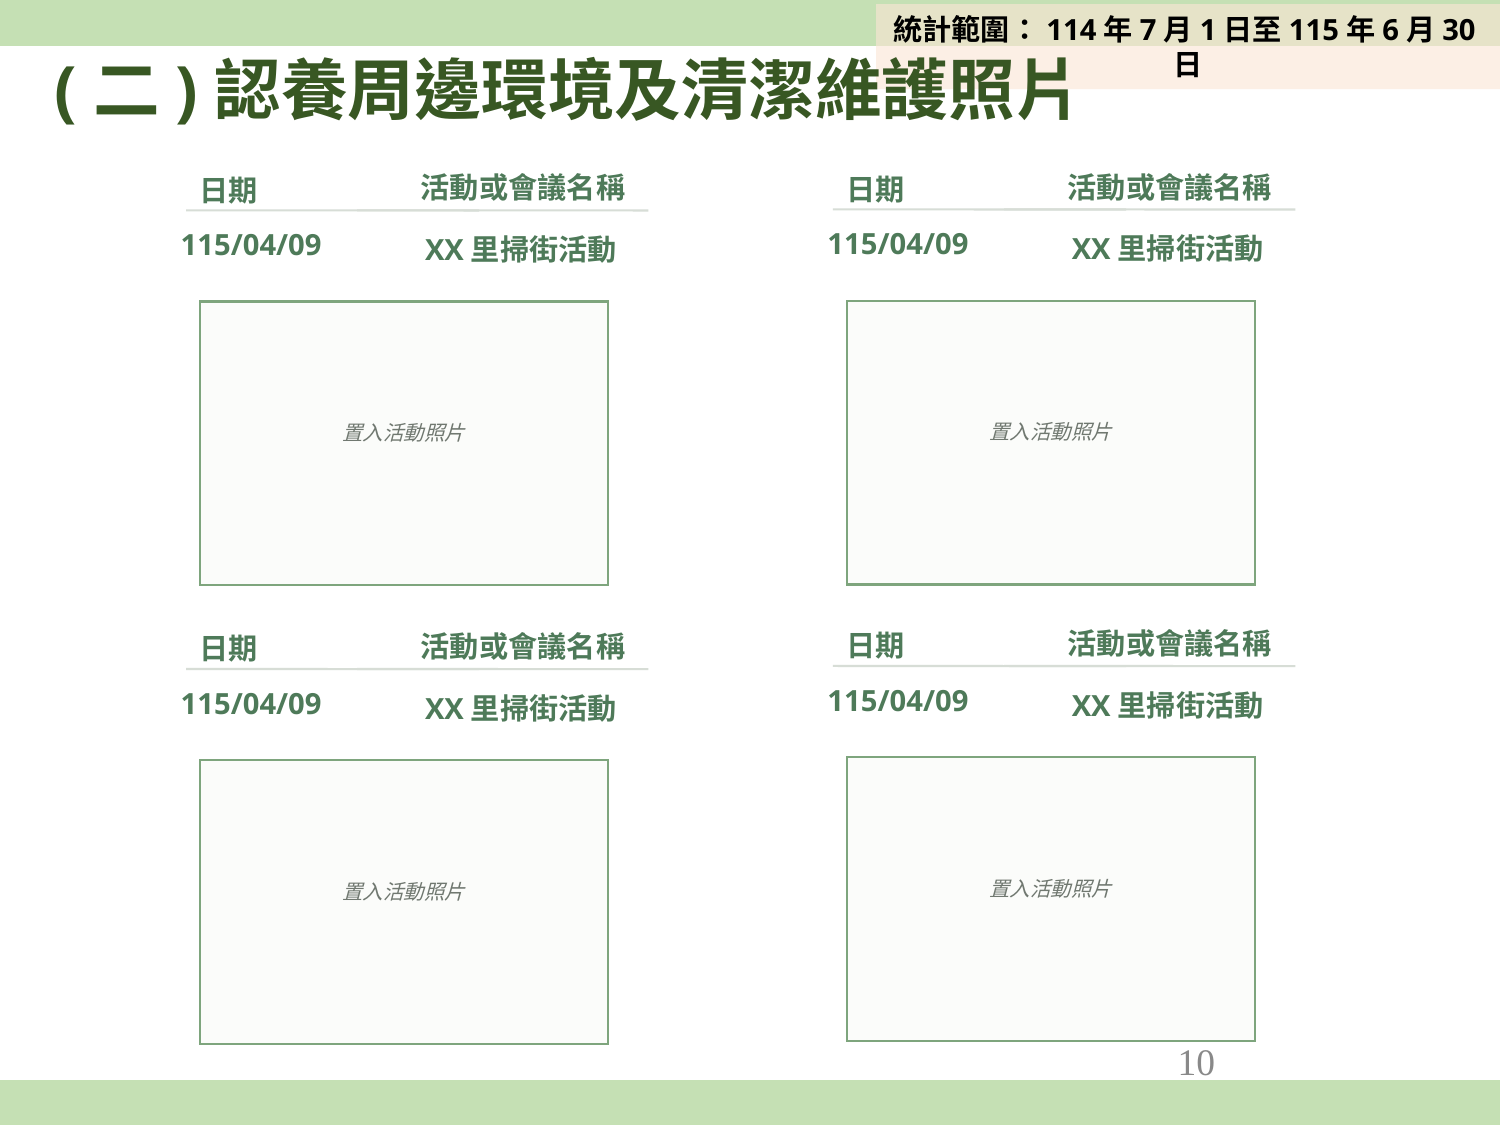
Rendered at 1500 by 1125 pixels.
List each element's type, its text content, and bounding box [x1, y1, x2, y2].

text_box 115/04/09 [181, 223, 358, 265]
text_box 活動或會議名稱 [421, 625, 633, 667]
text_box 置入活動照片 [927, 419, 1174, 443]
text_box [846, 300, 1255, 585]
text_box 日期 [847, 624, 933, 664]
text_box XX里掃街活動 [425, 193, 765, 305]
text_box XX里掃街活動 [1072, 192, 1412, 304]
text_box XX里掃街活動 [1072, 649, 1412, 760]
text_box 置入活動照片 [281, 420, 527, 444]
text_box [199, 301, 608, 586]
text_box 115/04/09 [181, 681, 358, 723]
text_box 置入活動照片 [927, 876, 1174, 900]
text_box XX里掃街活動 [425, 652, 765, 763]
text_box (二)認養周邊環境及清潔維護照片 [39, 49, 1389, 157]
text_box 日期 [200, 168, 287, 209]
text_box 115/04/09 [827, 678, 1005, 721]
text_box 活動或會議名稱 [1068, 622, 1280, 664]
text_box [846, 757, 1500, 1091]
text_box 活動或會議名稱 [1068, 165, 1280, 207]
text_box [199, 760, 608, 1045]
text_box 置入活動照片 [281, 879, 527, 903]
text_box 活動或會議名稱 [421, 166, 633, 208]
text_box 日期 [200, 627, 287, 667]
text_box 日期 [847, 167, 933, 208]
text_box 115/04/09 [827, 222, 1005, 264]
